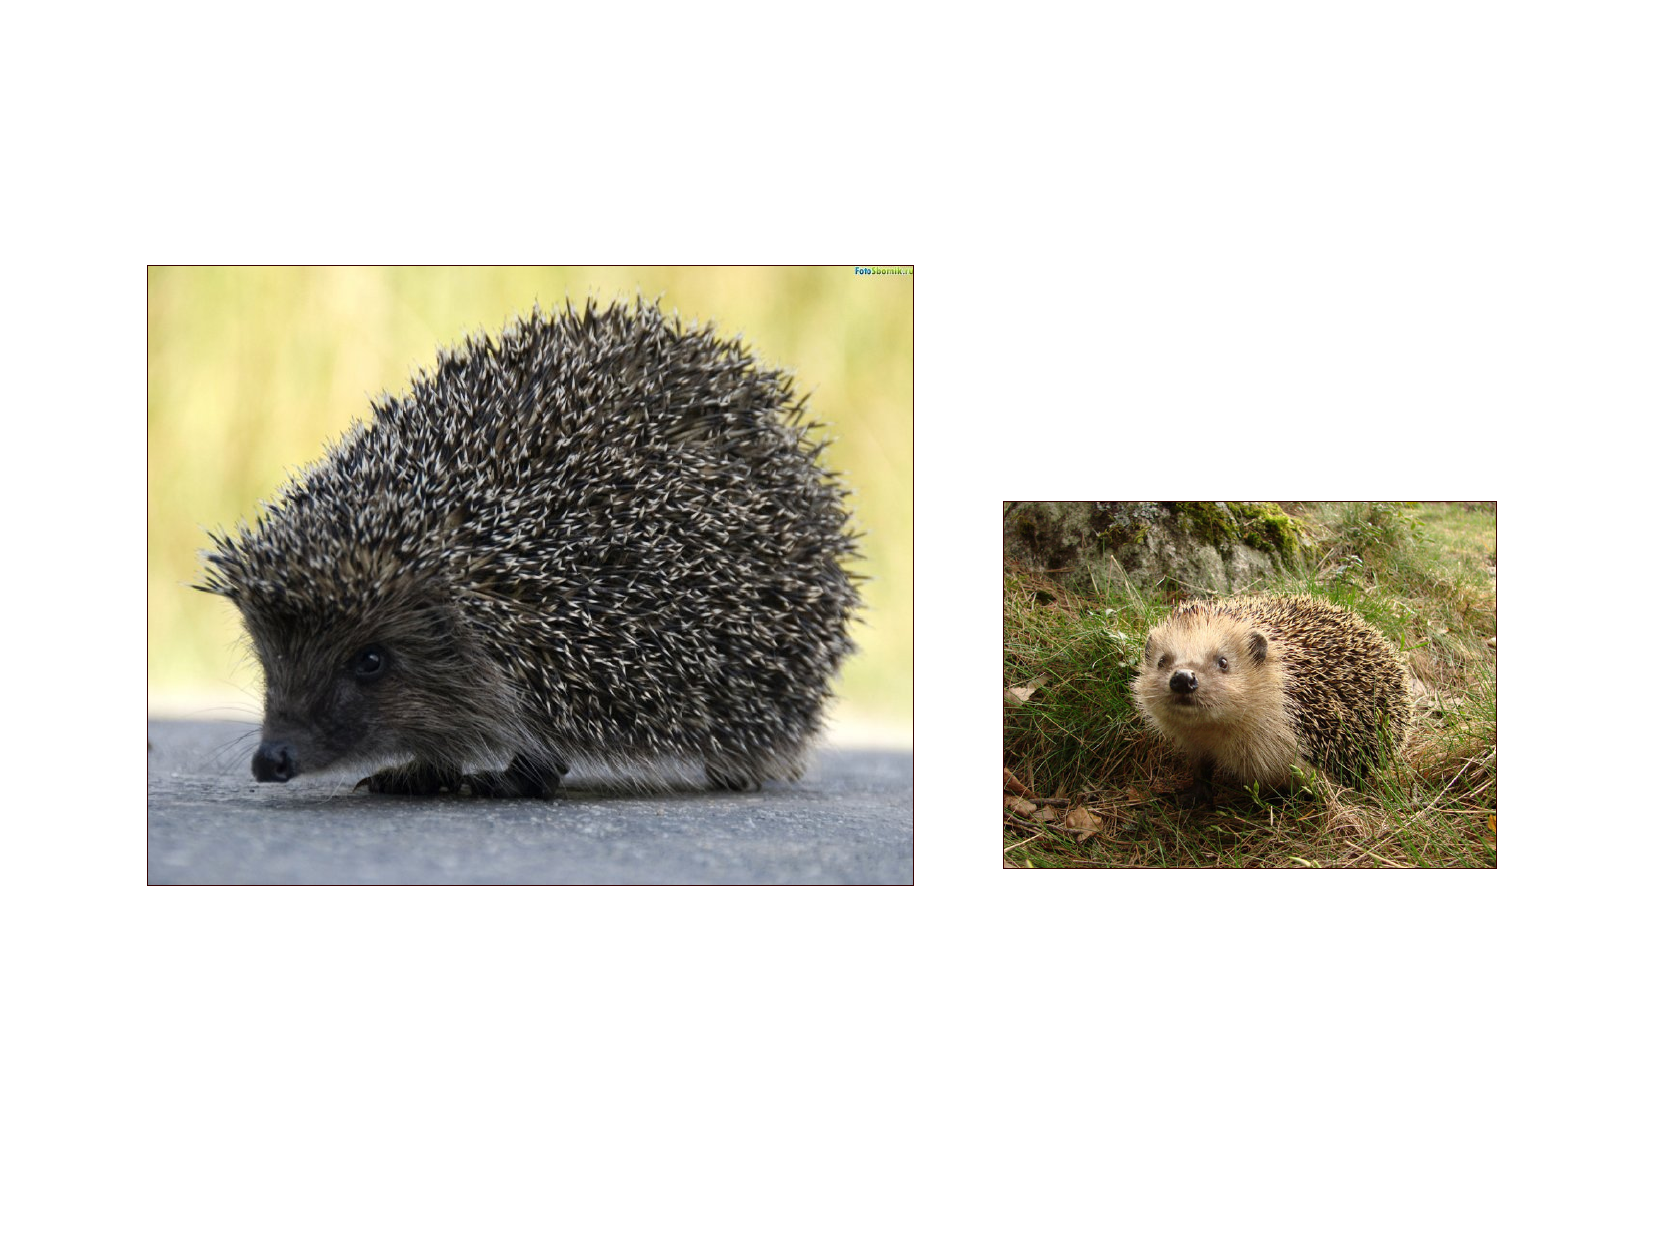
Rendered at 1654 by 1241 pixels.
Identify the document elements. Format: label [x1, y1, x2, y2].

picture [1003, 501, 1497, 869]
picture [147, 265, 914, 886]
